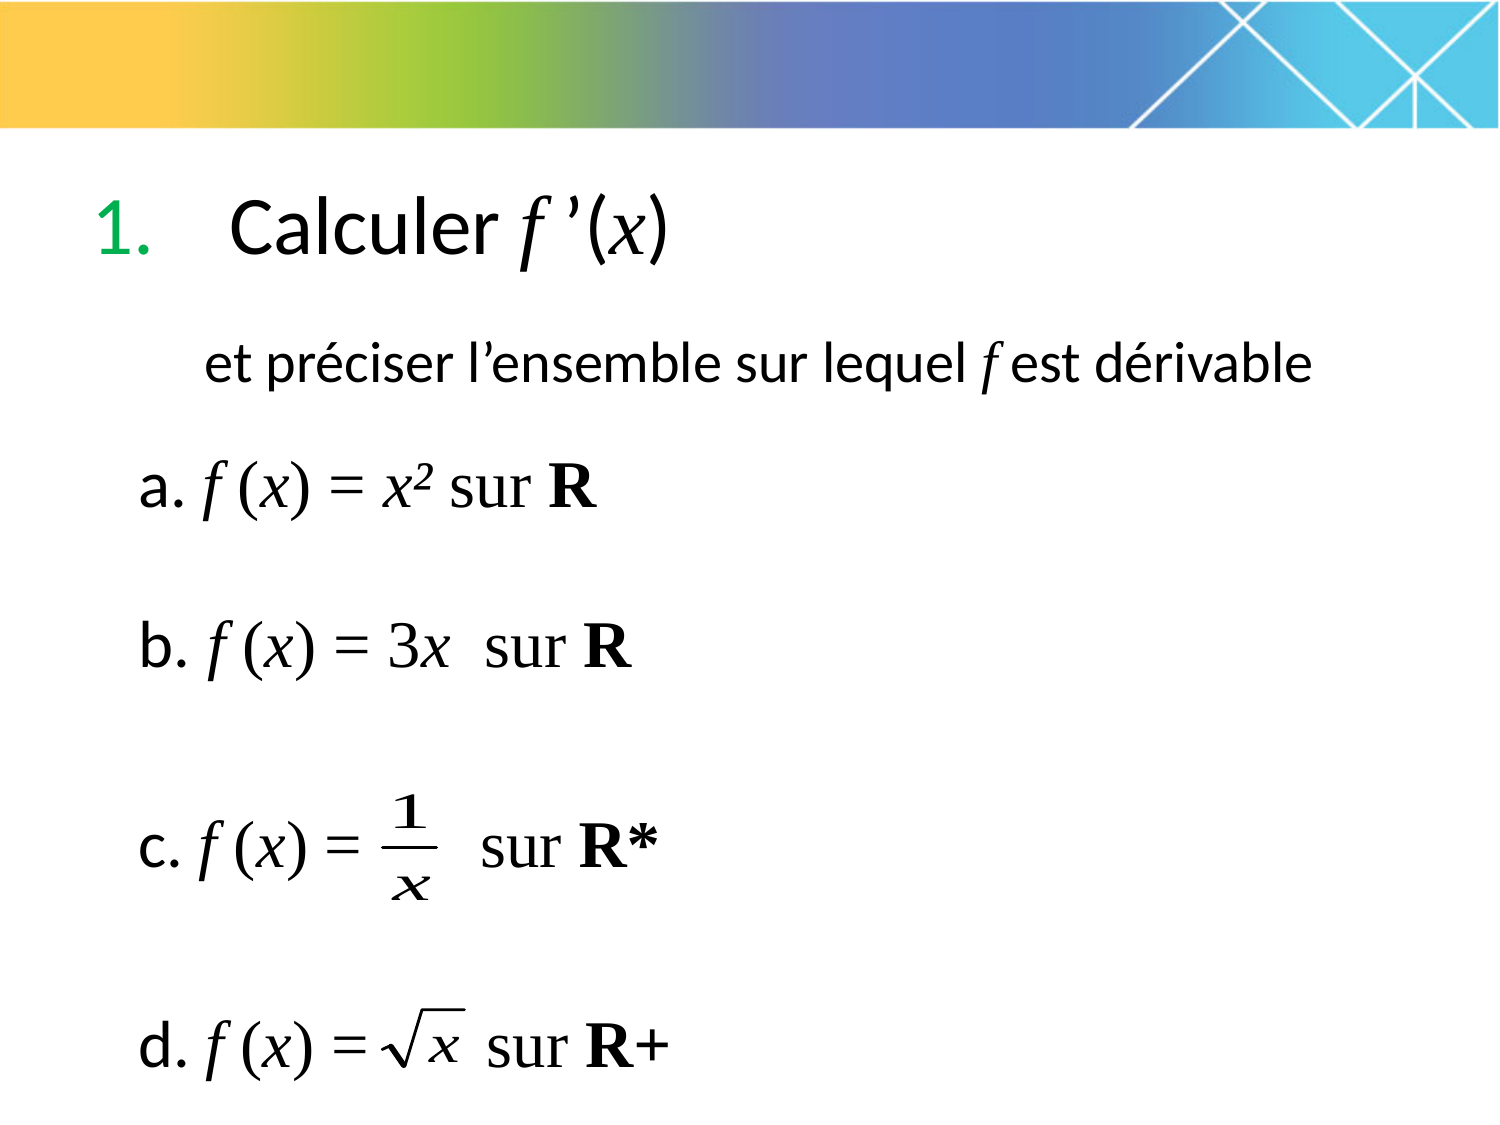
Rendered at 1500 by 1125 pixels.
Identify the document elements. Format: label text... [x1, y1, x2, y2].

picture [0, 0, 1500, 130]
title Calculer f ’(x) [76, 164, 1500, 350]
text_box a. f (x) = x² sur R b. f (x) = 3x sur R c. f (x) = sur R* d. f (x) = sur R+ [123, 433, 786, 1089]
chart [368, 779, 455, 912]
chart [369, 998, 479, 1081]
text_box et préciser l’ensemble sur lequel f est dérivable [189, 316, 1329, 402]
